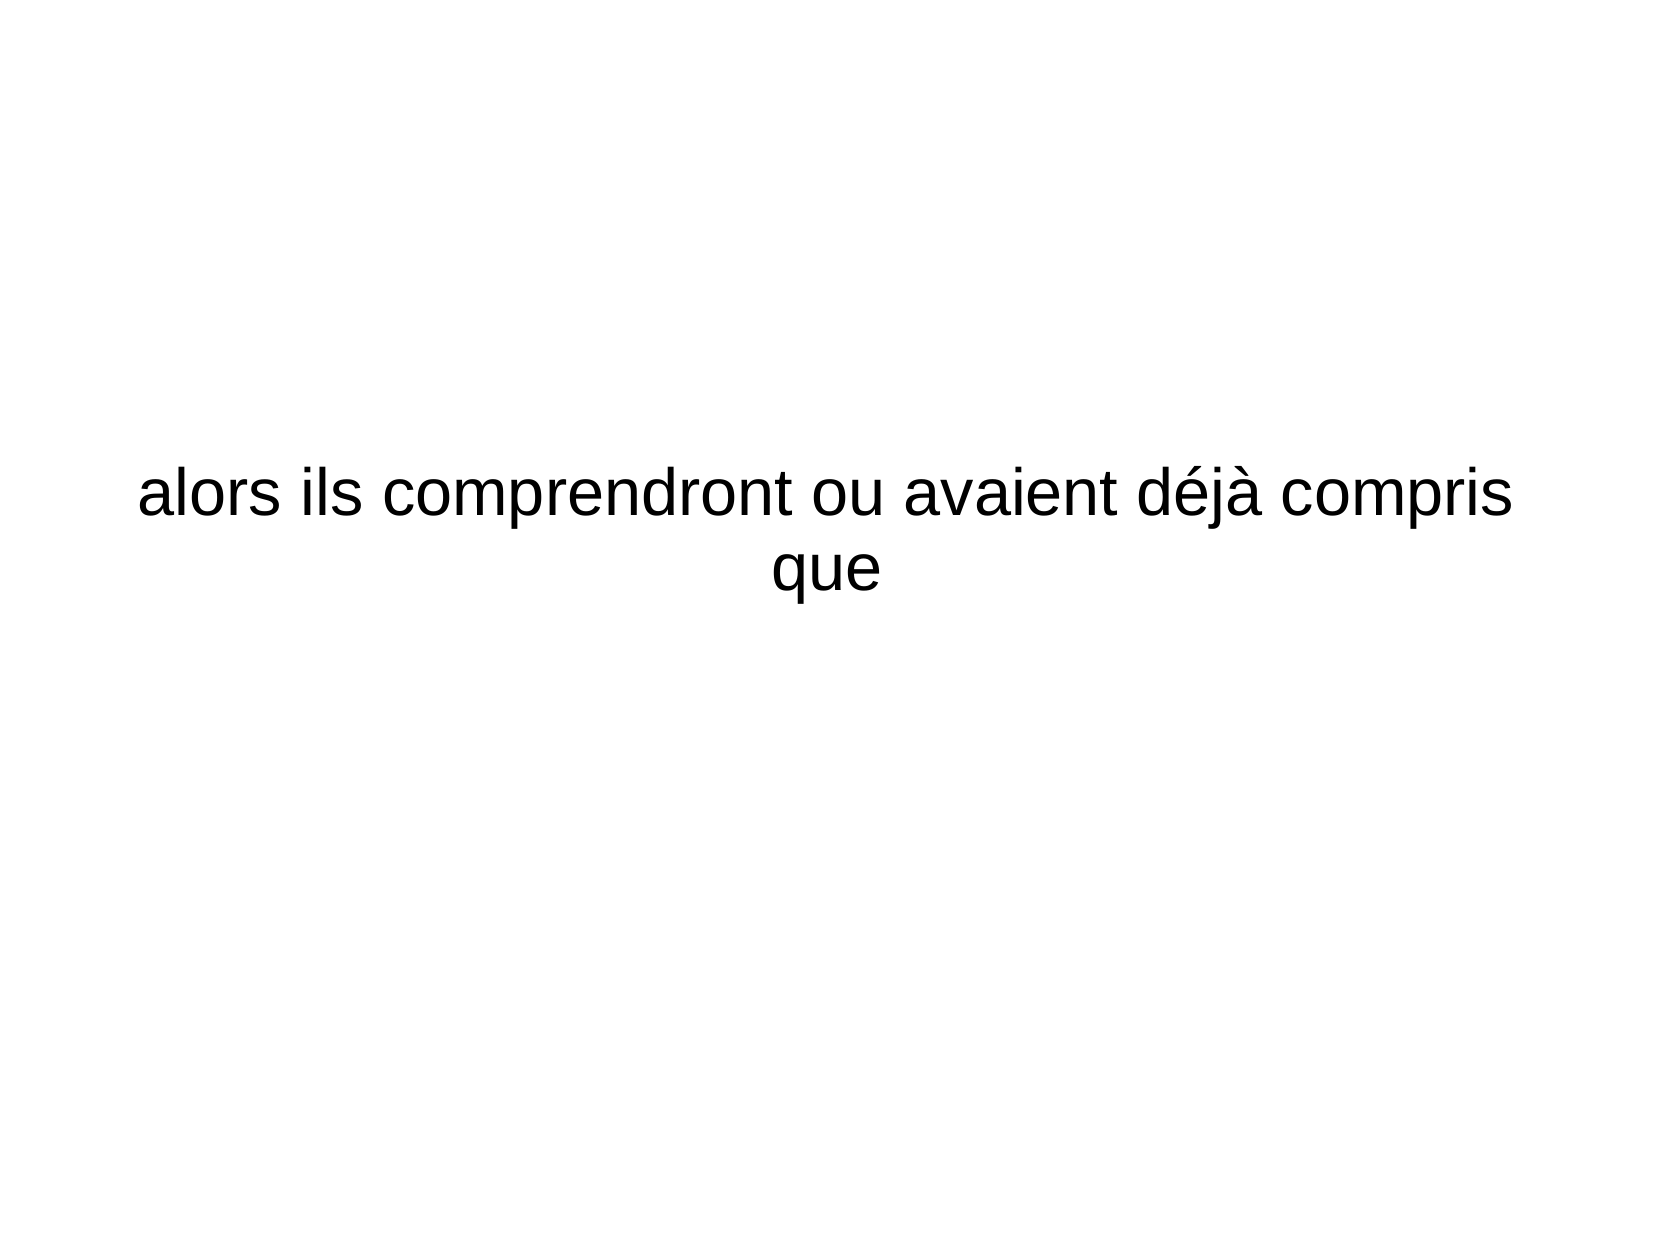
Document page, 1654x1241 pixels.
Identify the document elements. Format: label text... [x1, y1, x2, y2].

subtitle alors ils comprendront ou avaient déjà compris que [82, 49, 1571, 1010]
